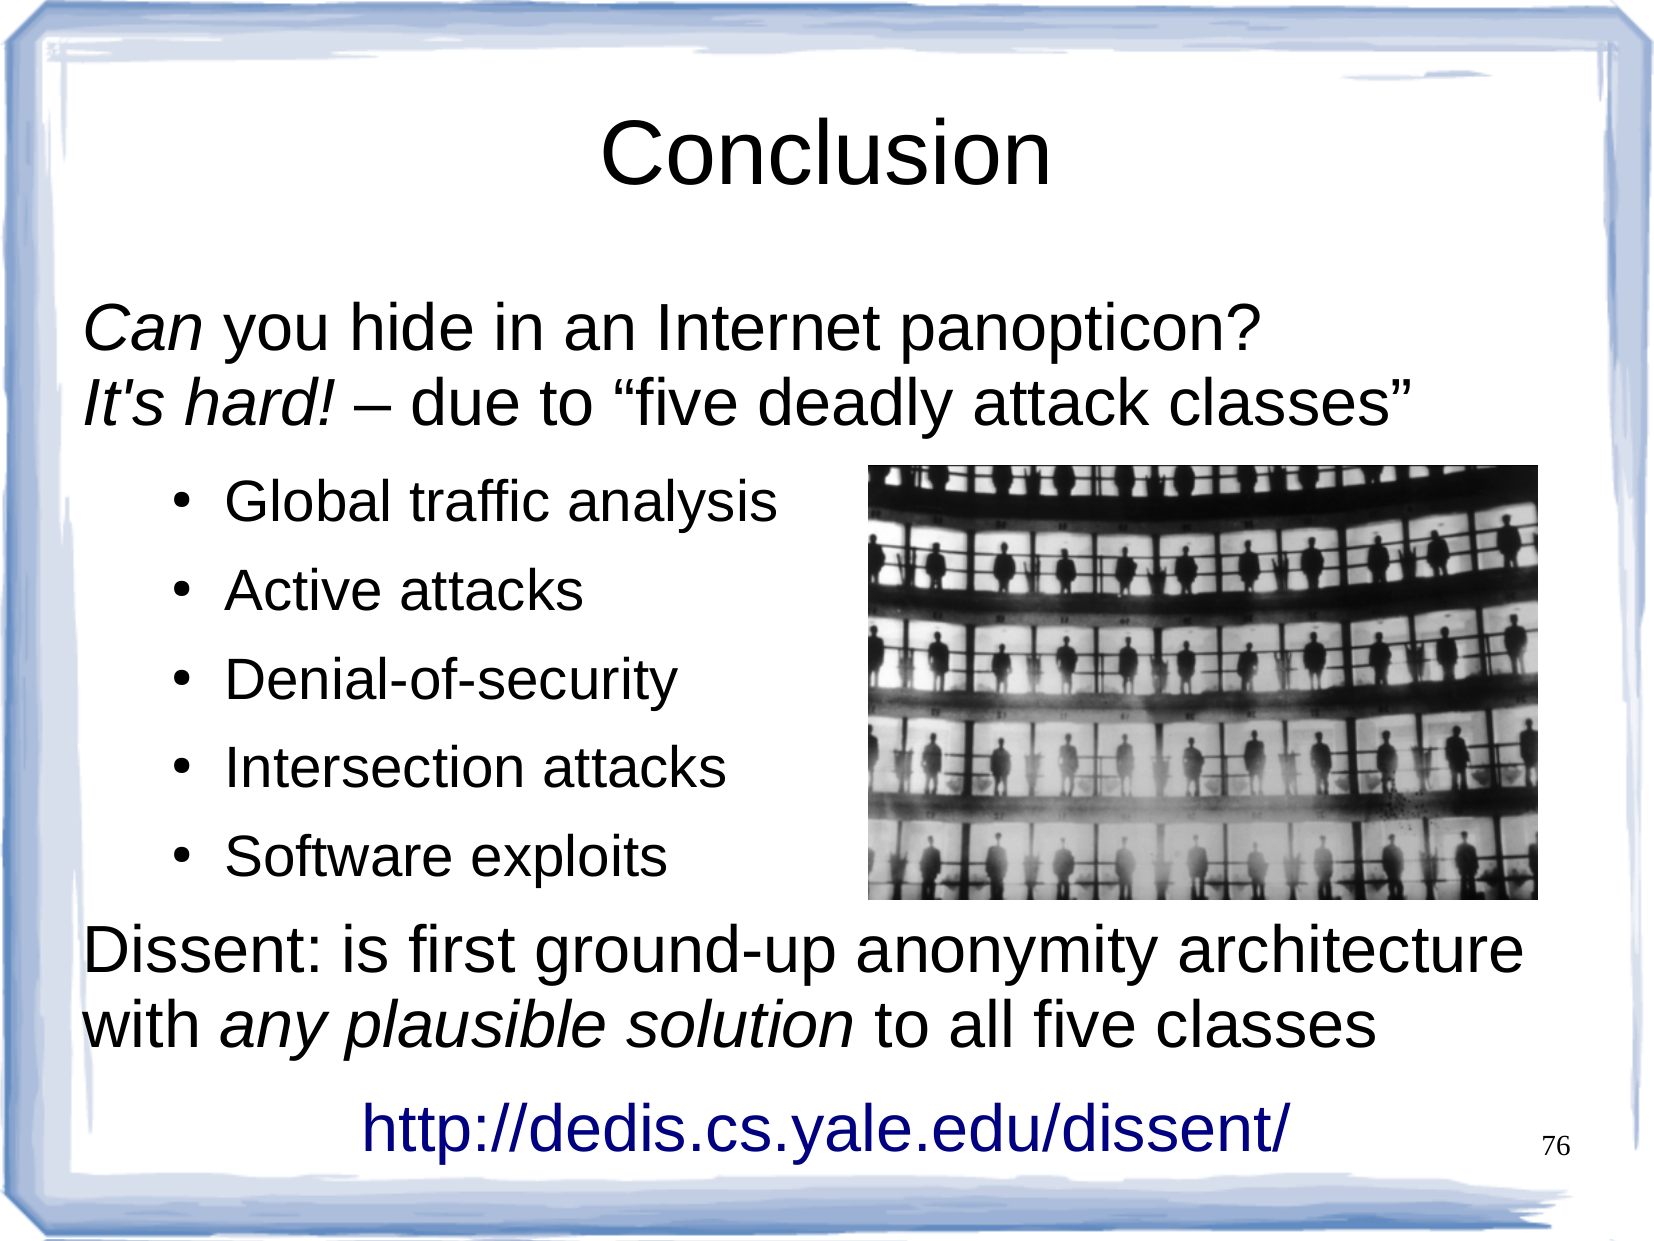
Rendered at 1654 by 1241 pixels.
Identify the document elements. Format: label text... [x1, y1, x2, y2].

list Can you hide in an Internet panopticon? It's hard! – due to “five deadly attack classes” Global traffic analysis Active attacks Denial-of-security Intersection attacks Software exploits Dissent: is first ground-up anonymity architecture with any plausible solution to all five classes http://dedis.cs.yale.edu/dissent/ [82, 290, 1571, 1166]
title Conclusion [82, 49, 1571, 257]
picture [0, 0, 1654, 1241]
